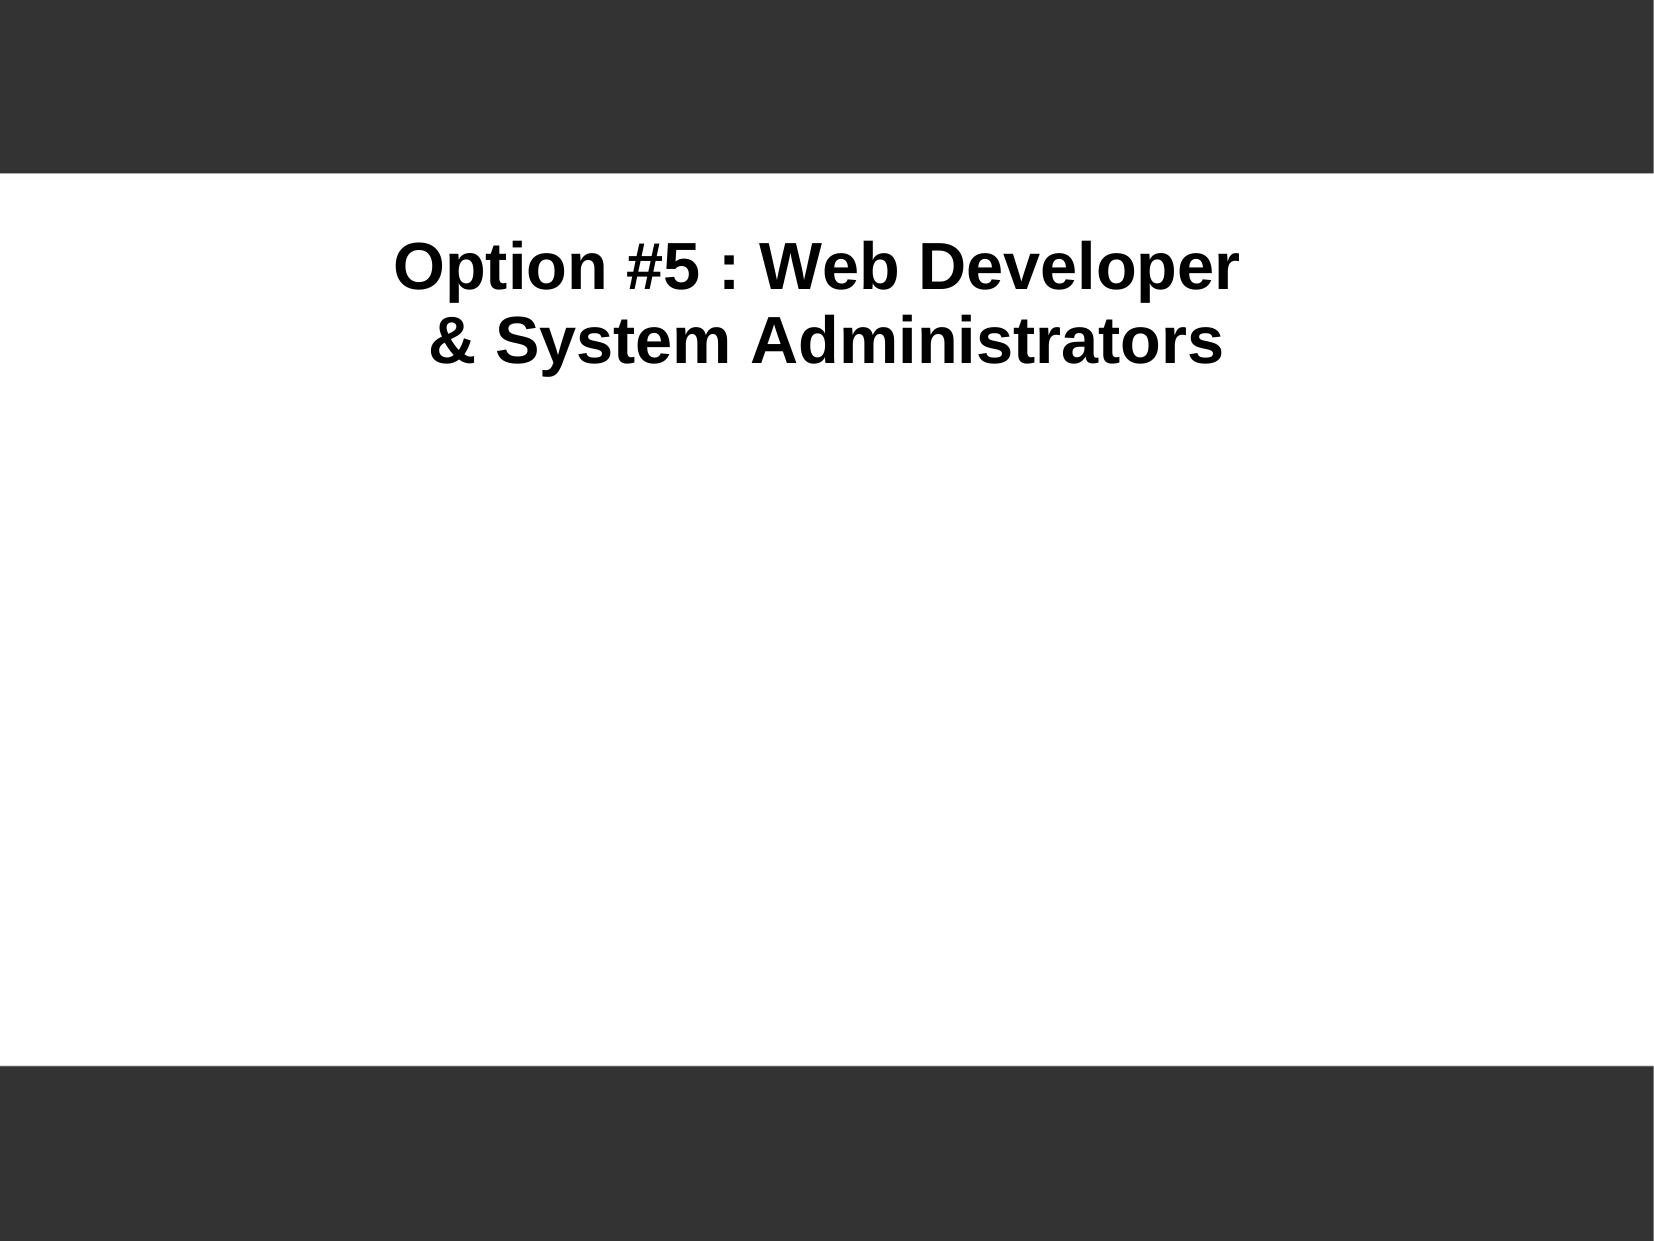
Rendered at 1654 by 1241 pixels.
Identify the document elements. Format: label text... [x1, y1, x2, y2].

picture [0, 0, 1654, 1241]
subtitle Option #5 : Web Developer & System Administrators [29, 36, 1625, 1027]
